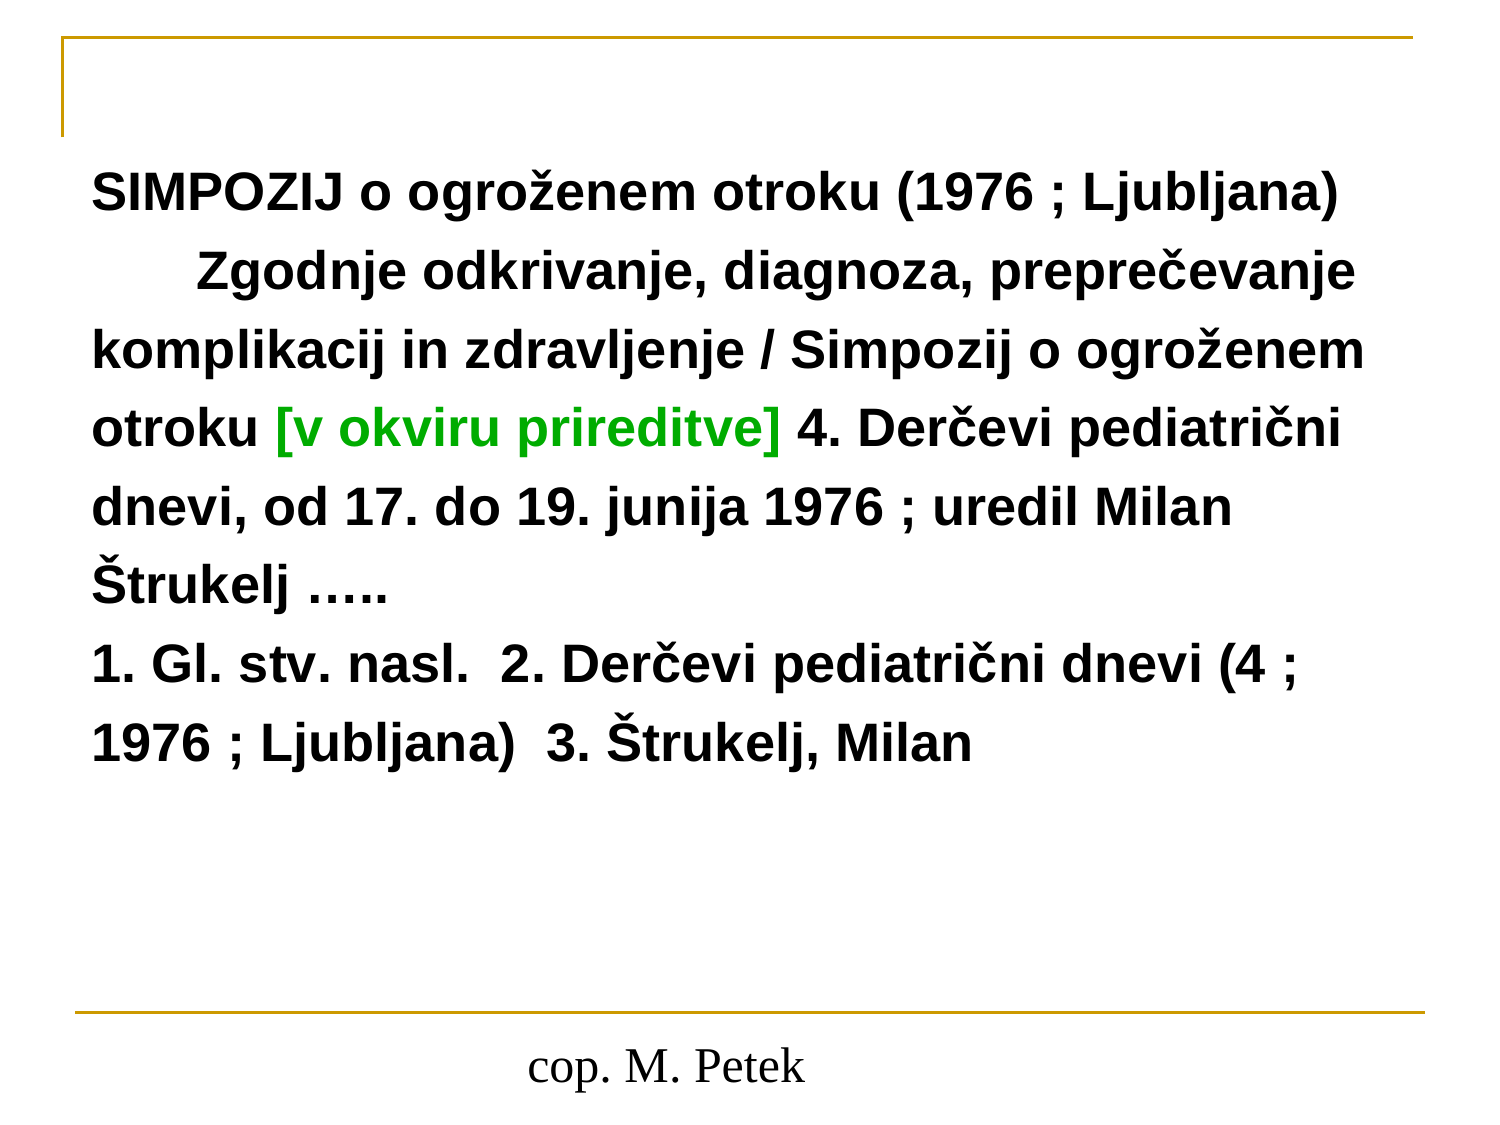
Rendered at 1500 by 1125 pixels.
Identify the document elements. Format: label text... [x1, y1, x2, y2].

list SIMPOZIJ o ogroženem otroku (1976 ; Ljubljana) Zgodnje odkrivanje, diagnoza, preprečevanje komplikacij in zdravljenje / Simpozij o ogroženem otroku [v okviru prireditve] 4. Derčevi pediatrični dnevi, od 17. do 19. junija 1976 ; uredil Milan Štrukelj ….. 1. Gl. stv. nasl. 2. Derčevi pediatrični dnevi (4 ; 1976 ; Ljubljana) 3. Štrukelj, Milan [76, 148, 1471, 1083]
